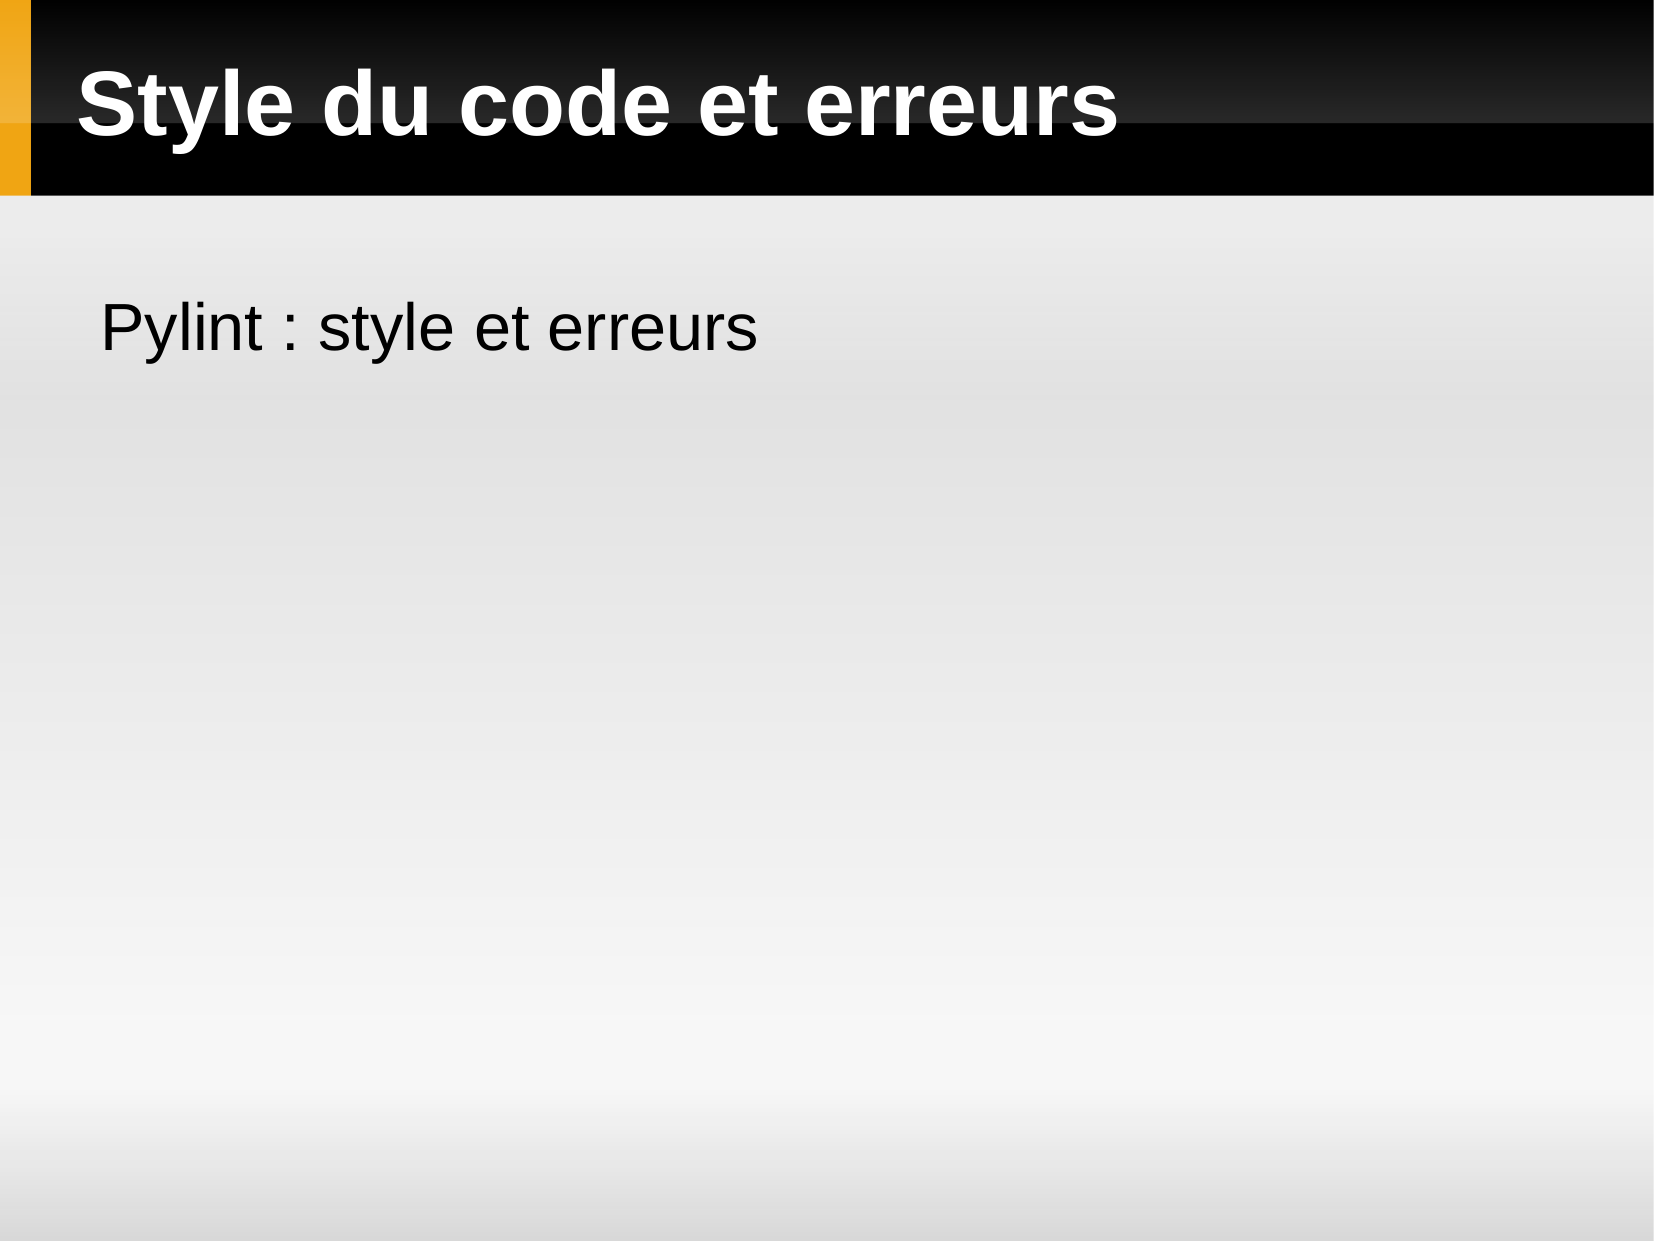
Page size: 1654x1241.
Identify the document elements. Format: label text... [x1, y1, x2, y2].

title Style du code et erreurs [76, 7, 1565, 200]
picture [0, 0, 1654, 1241]
list Pylint : style et erreurs [82, 290, 1571, 1094]
